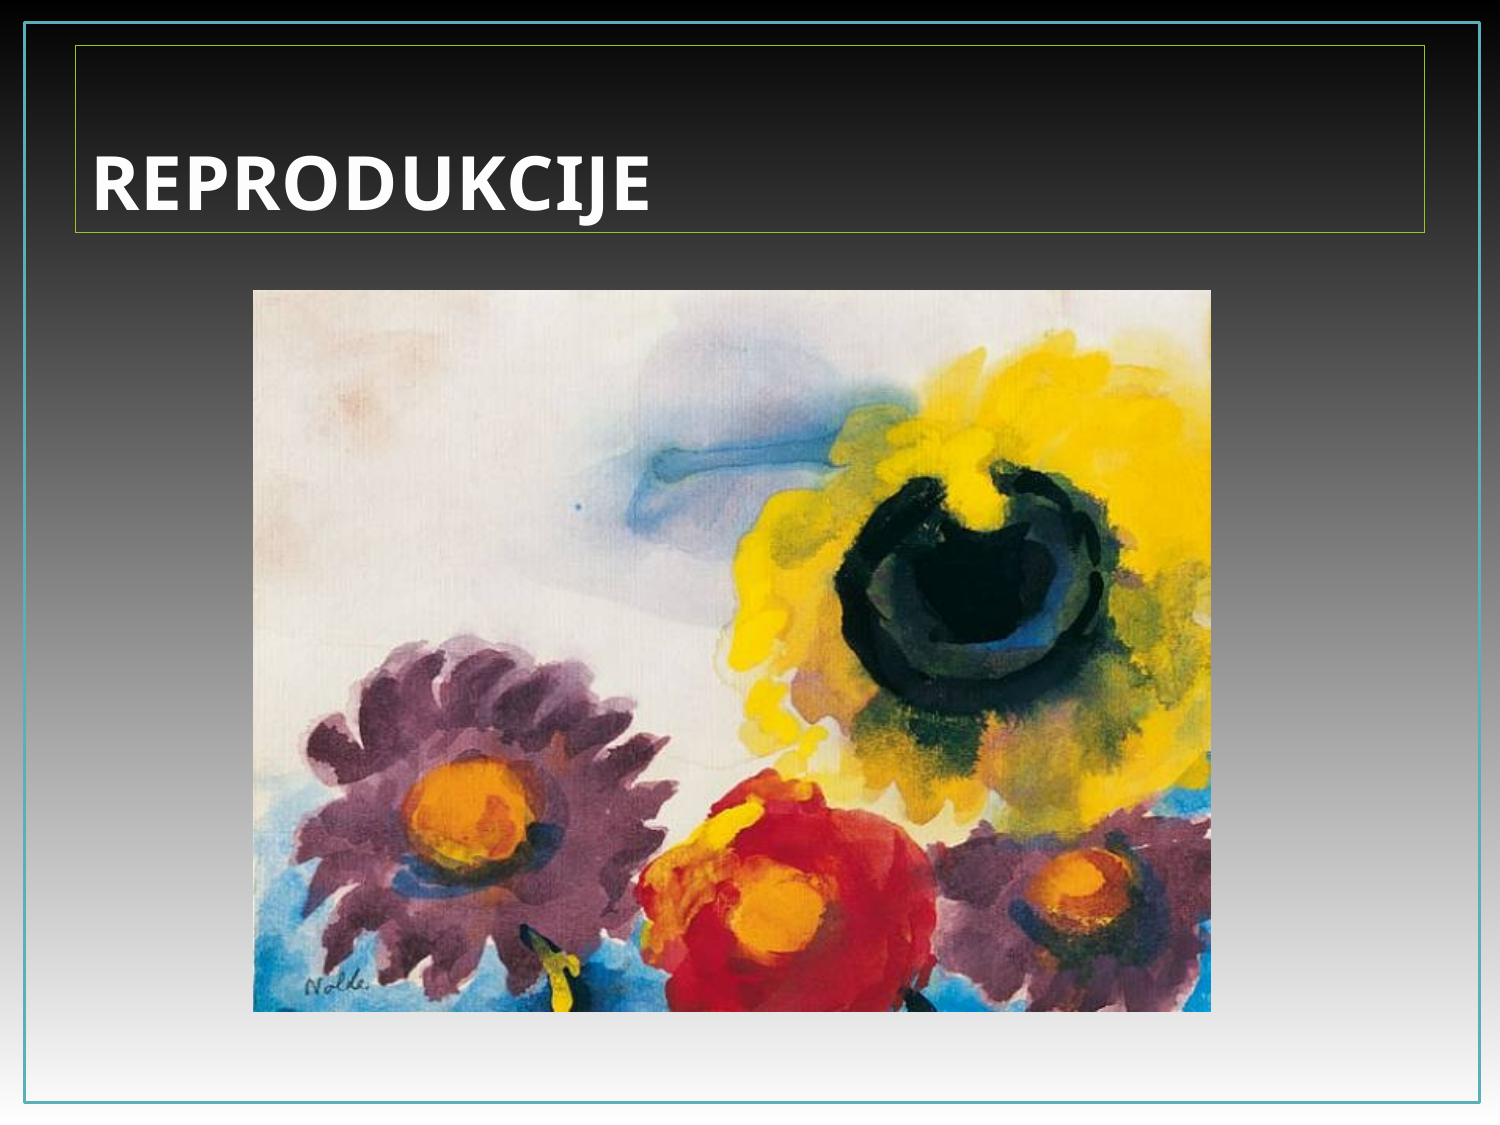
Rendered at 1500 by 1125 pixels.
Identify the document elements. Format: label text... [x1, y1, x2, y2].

picture [253, 290, 1211, 1012]
picture [1207, 994, 1211, 1008]
title REPRODUKCIJE [75, 45, 1425, 233]
